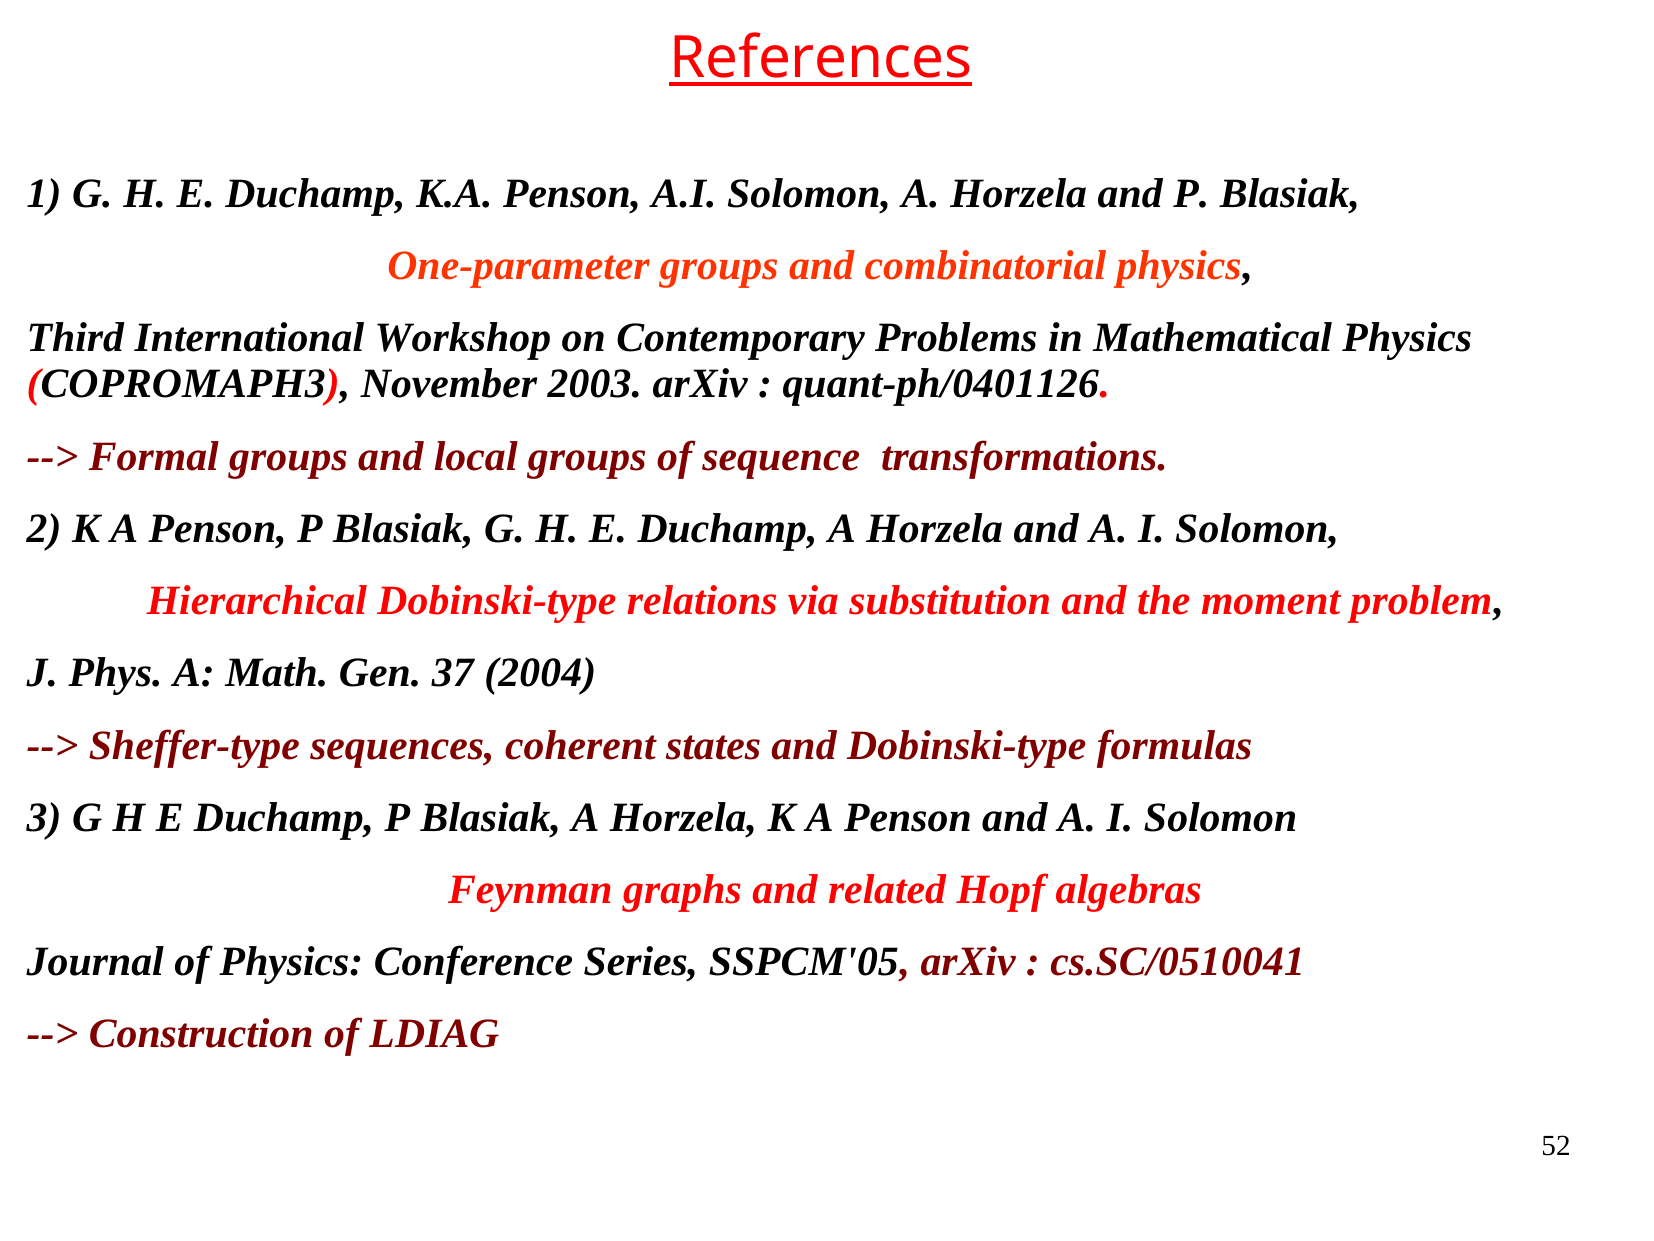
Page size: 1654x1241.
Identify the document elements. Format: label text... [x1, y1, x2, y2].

text_box References [55, 7, 1602, 90]
text_box 1) G. H. E. Duchamp, K.A. Penson, A.I. Solomon, A. Horzela and P. Blasiak, One-parameter groups and combinatorial physics, Third International Workshop on Contemporary Problems in Mathematical Physics (COPROMAPH3), November 2003. arXiv : quant-ph/0401126. --> Formal groups and local groups of sequence transformations. 2) K A Penson, P Blasiak, G. H. E. Duchamp, A Horzela and A. I. Solomon, Hierarchical Dobinski-type relations via substitution and the moment problem, J. Phys. A: Math. Gen. 37 (2004) --> Sheffer-type sequences, coherent states and Dobinski-type formulas 3) G H E Duchamp, P Blasiak, A Horzela, K A Penson and A. I. Solomon Feynman graphs and related Hopf algebras Journal of Physics: Conference Series, SSPCM'05, arXiv : cs.SC/0510041 --> Construction of LDIAG [11, 90, 1640, 1173]
